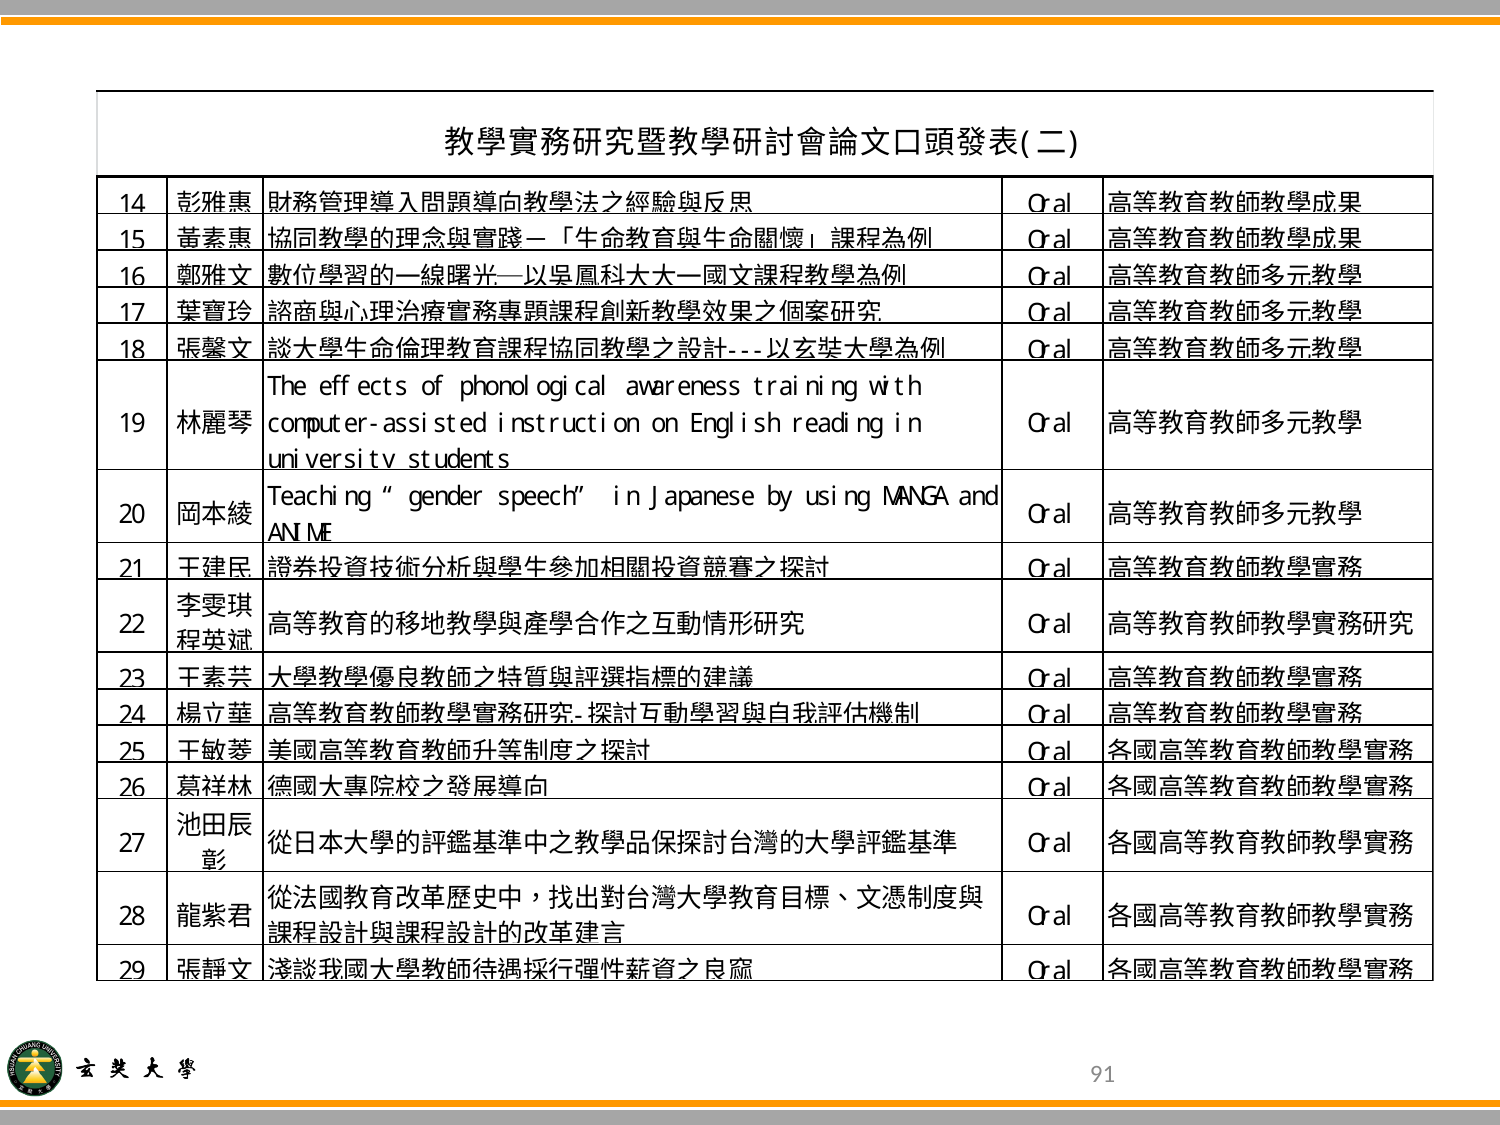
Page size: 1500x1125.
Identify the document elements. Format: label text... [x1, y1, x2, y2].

picture [96, 90, 1436, 983]
text_box 91 [1074, 1042, 1426, 1103]
